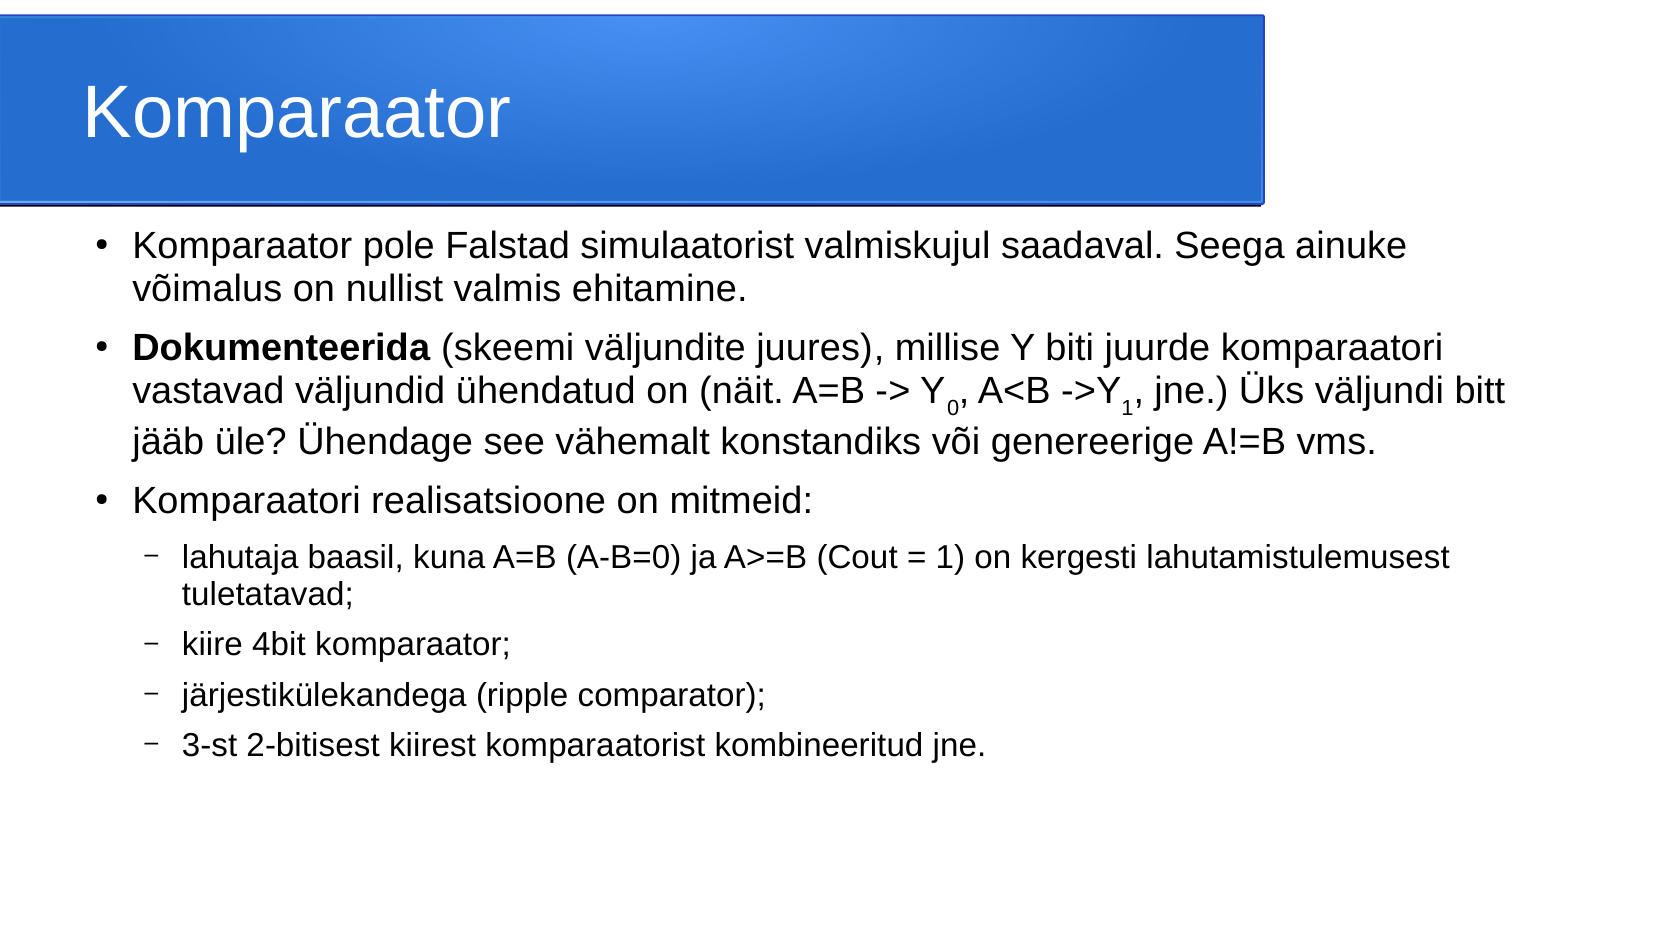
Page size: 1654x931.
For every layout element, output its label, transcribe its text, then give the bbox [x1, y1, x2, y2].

title Komparaator [82, 35, 1235, 189]
list Komparaator pole Falstad simulaatorist valmiskujul saadaval. Seega ainuke võimalus on nullist valmis ehitamine. Dokumenteerida (skeemi väljundite juures), millise Y biti juurde komparaatori vastavad väljundid ühendatud on (näit. A=B -> Y0, A<B ->Y1, jne.) Üks väljundi bitt jääb üle? Ühendage see vähemalt konstandiks või genereerige A!=B vms. Komparaatori realisatsioone on mitmeid: lahutaja baasil, kuna A=B (A-B=0) ja A>=B (Cout = 1) on kergesti lahutamistulemusest tuletatavad; kiire 4bit komparaator; järjestikülekandega (ripple comparator); 3-st 2-bitisest kiirest komparaatorist kombineeritud jne. [82, 224, 1571, 764]
